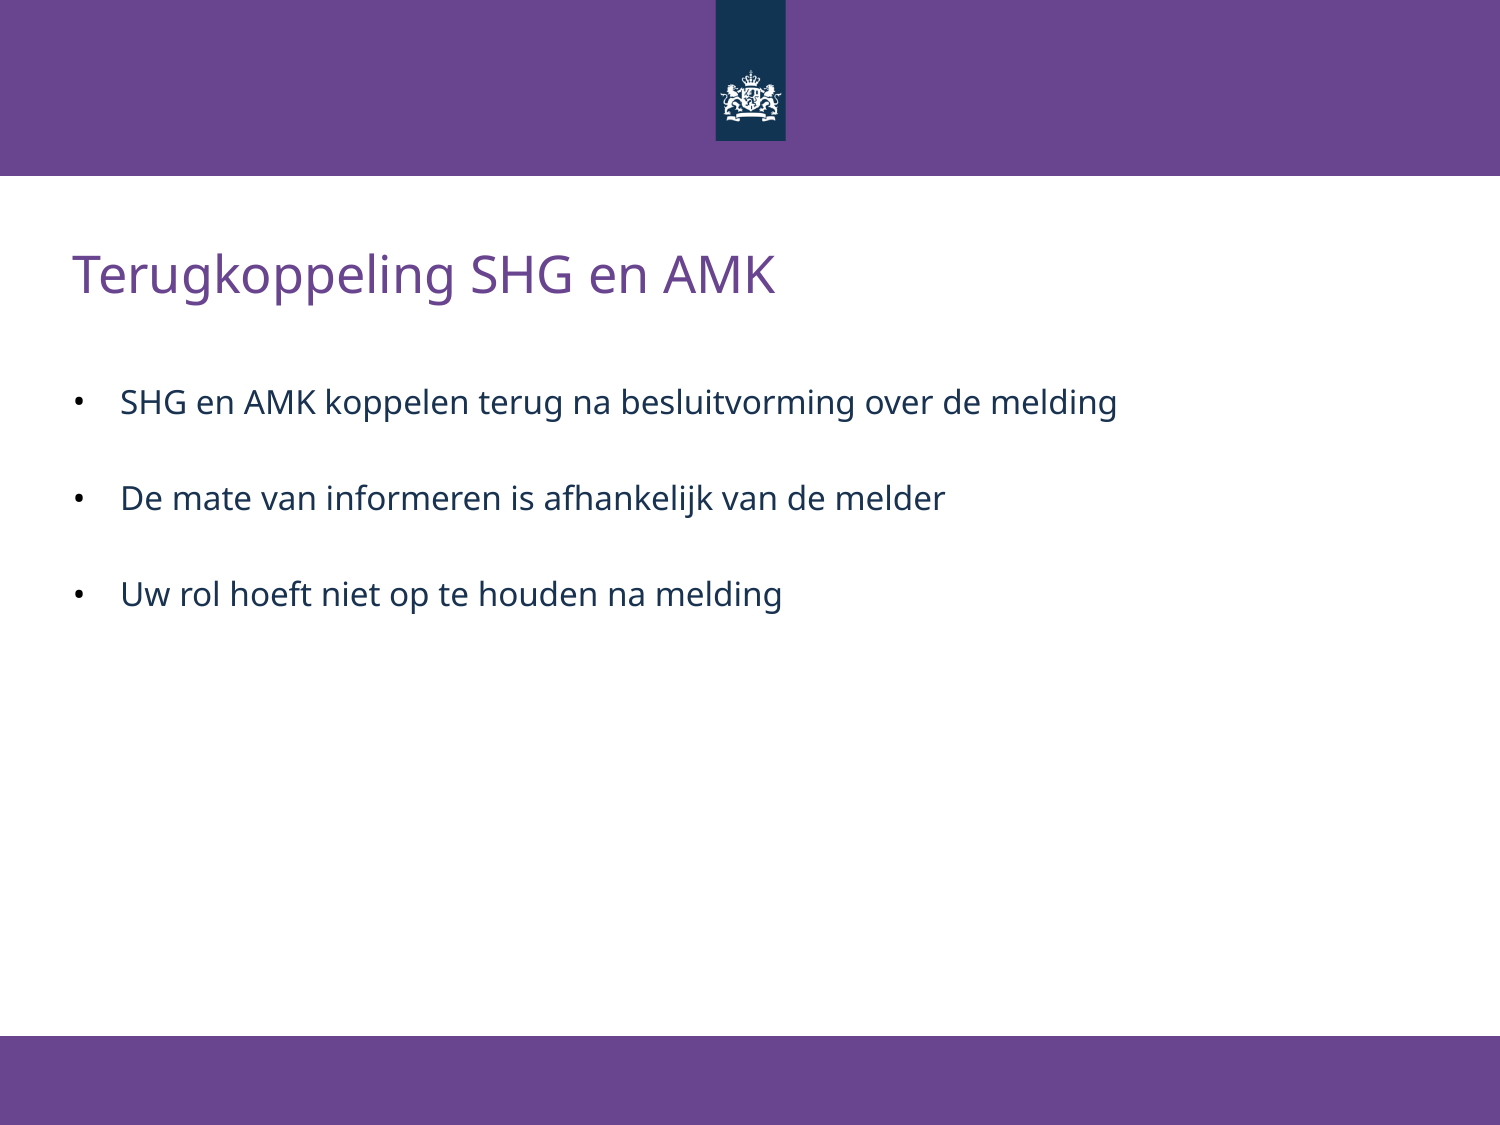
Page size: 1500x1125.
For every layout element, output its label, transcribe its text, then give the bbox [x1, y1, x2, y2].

title Terugkoppeling SHG en AMK [57, 234, 1408, 312]
list SHG en AMK koppelen terug na besluitvorming over de melding De mate van informeren is afhankelijk van de melder Uw rol hoeft niet op te houden na melding [57, 373, 1408, 972]
